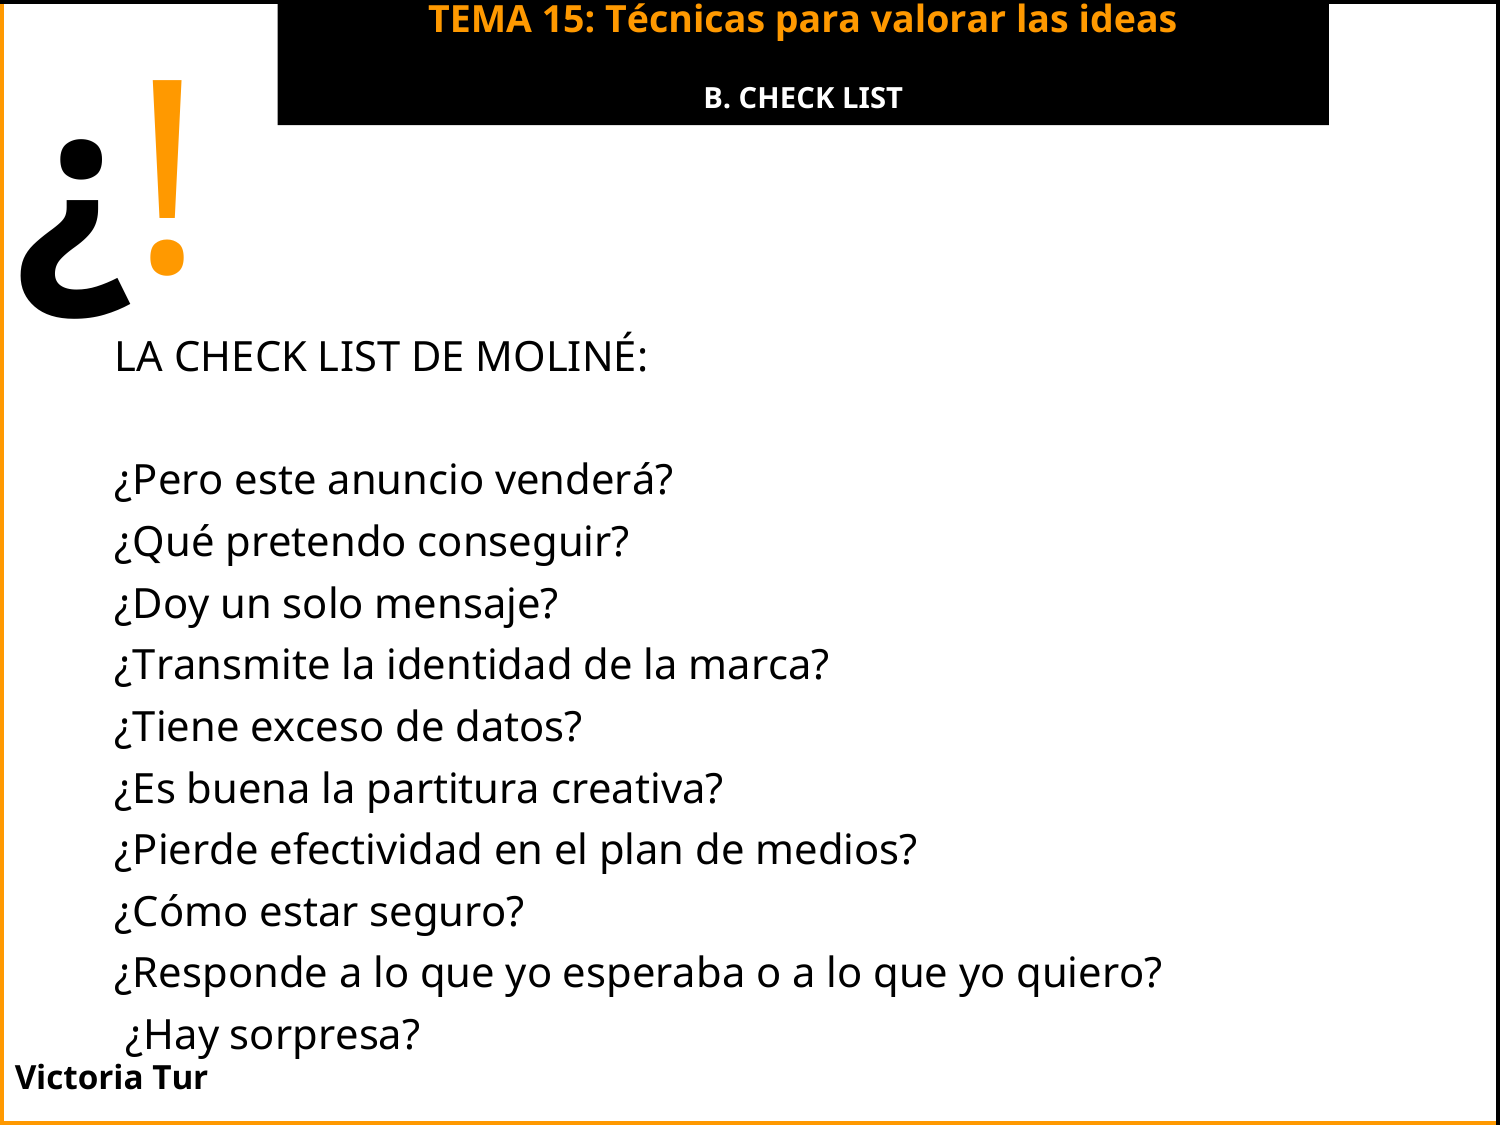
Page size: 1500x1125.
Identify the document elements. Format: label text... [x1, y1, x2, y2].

list LA CHECK LIST DE MOLINÉ: ¿Pero este anuncio venderá? ¿Qué pretendo conseguir? ¿Doy un solo mensaje? ¿Transmite la identidad de la marca? ¿Tiene exceso de datos? ¿Es buena la partitura creativa? ¿Pierde efectividad en el plan de medios? ¿Cómo estar seguro? ¿Responde a lo que yo esperaba o a lo que yo quiero? ¿Hay sorpresa? [100, 255, 1413, 1125]
